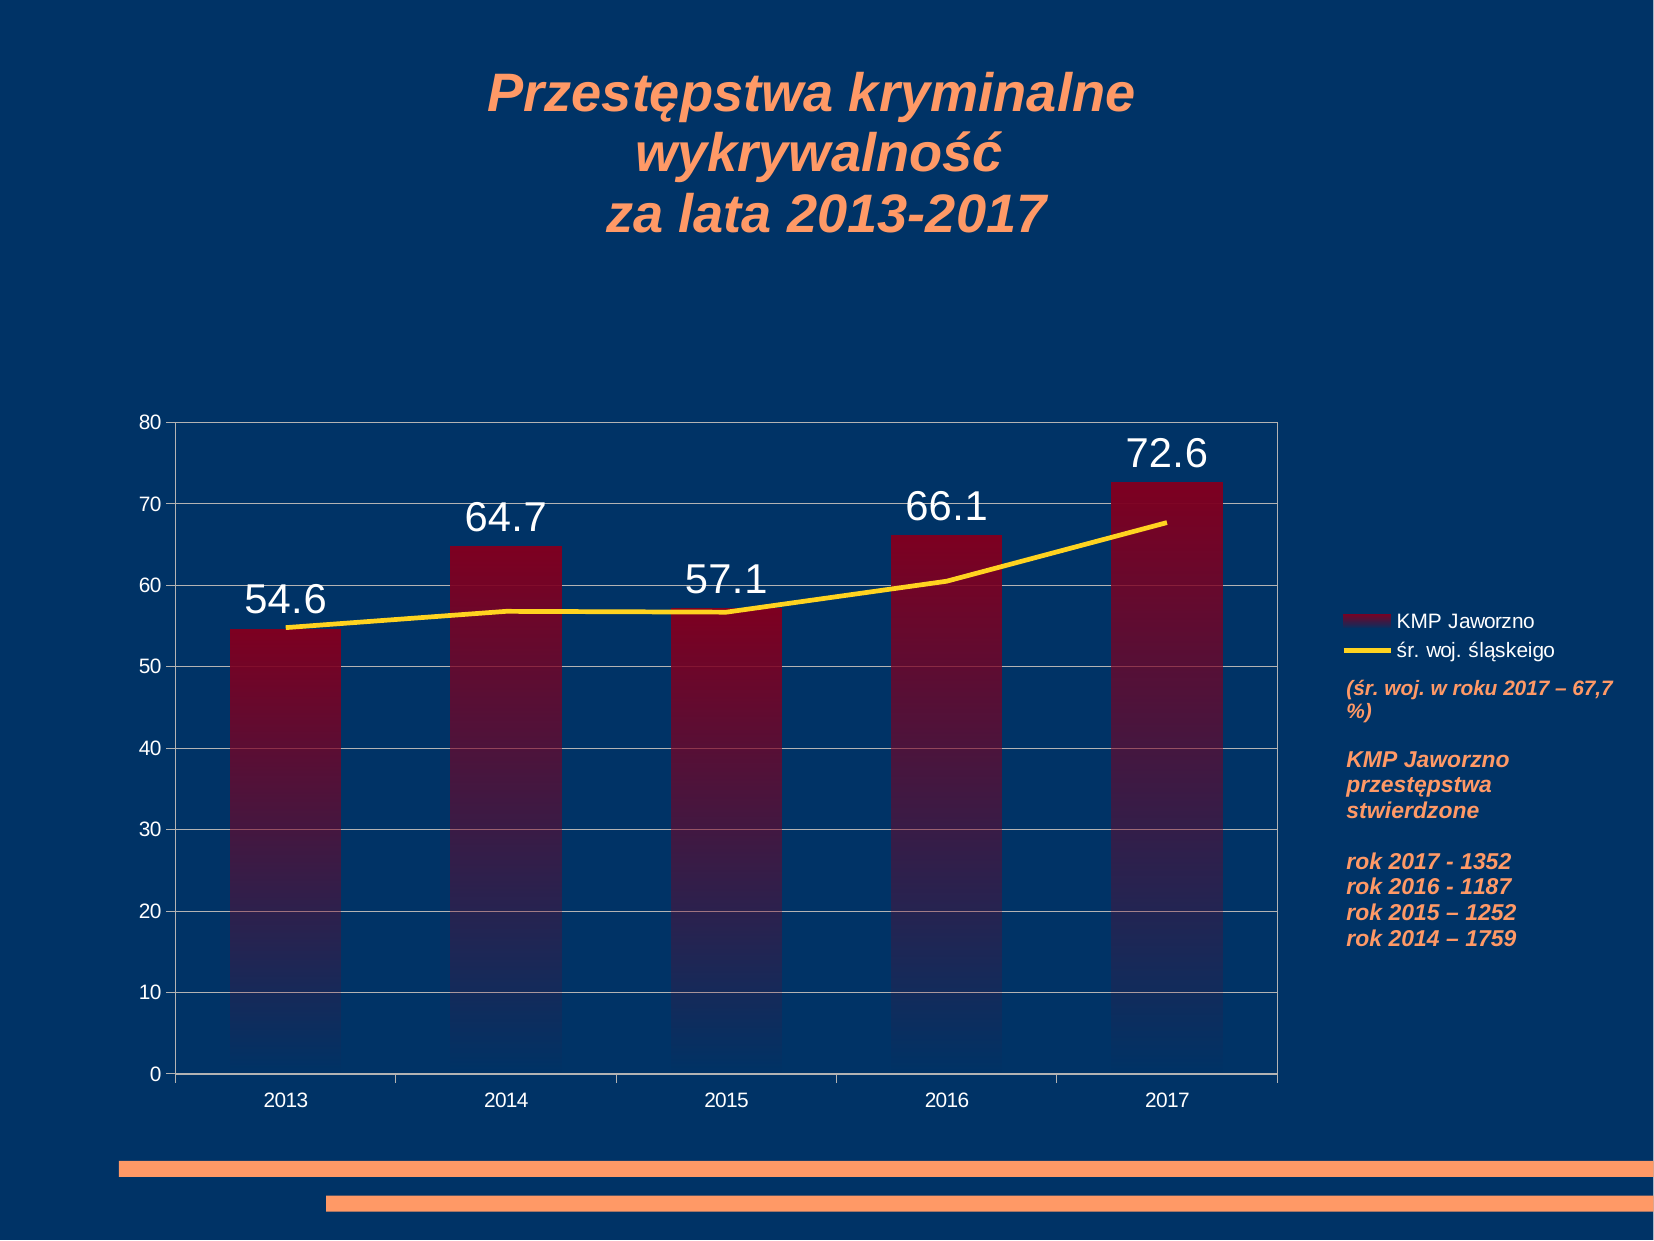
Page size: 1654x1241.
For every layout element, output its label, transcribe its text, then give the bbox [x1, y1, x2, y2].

chart [82, 336, 1571, 1156]
title (śr. woj. w roku 2017 – 67,7 %) KMP Jaworzno przestępstwa stwierdzone rok 2017 - 1352 rok 2016 - 1187 rok 2015 – 1252 rok 2014 – 1759 [1346, 673, 1623, 978]
title Przestępstwa kryminalne wykrywalność za lata 2013-2017 [82, 49, 1571, 257]
